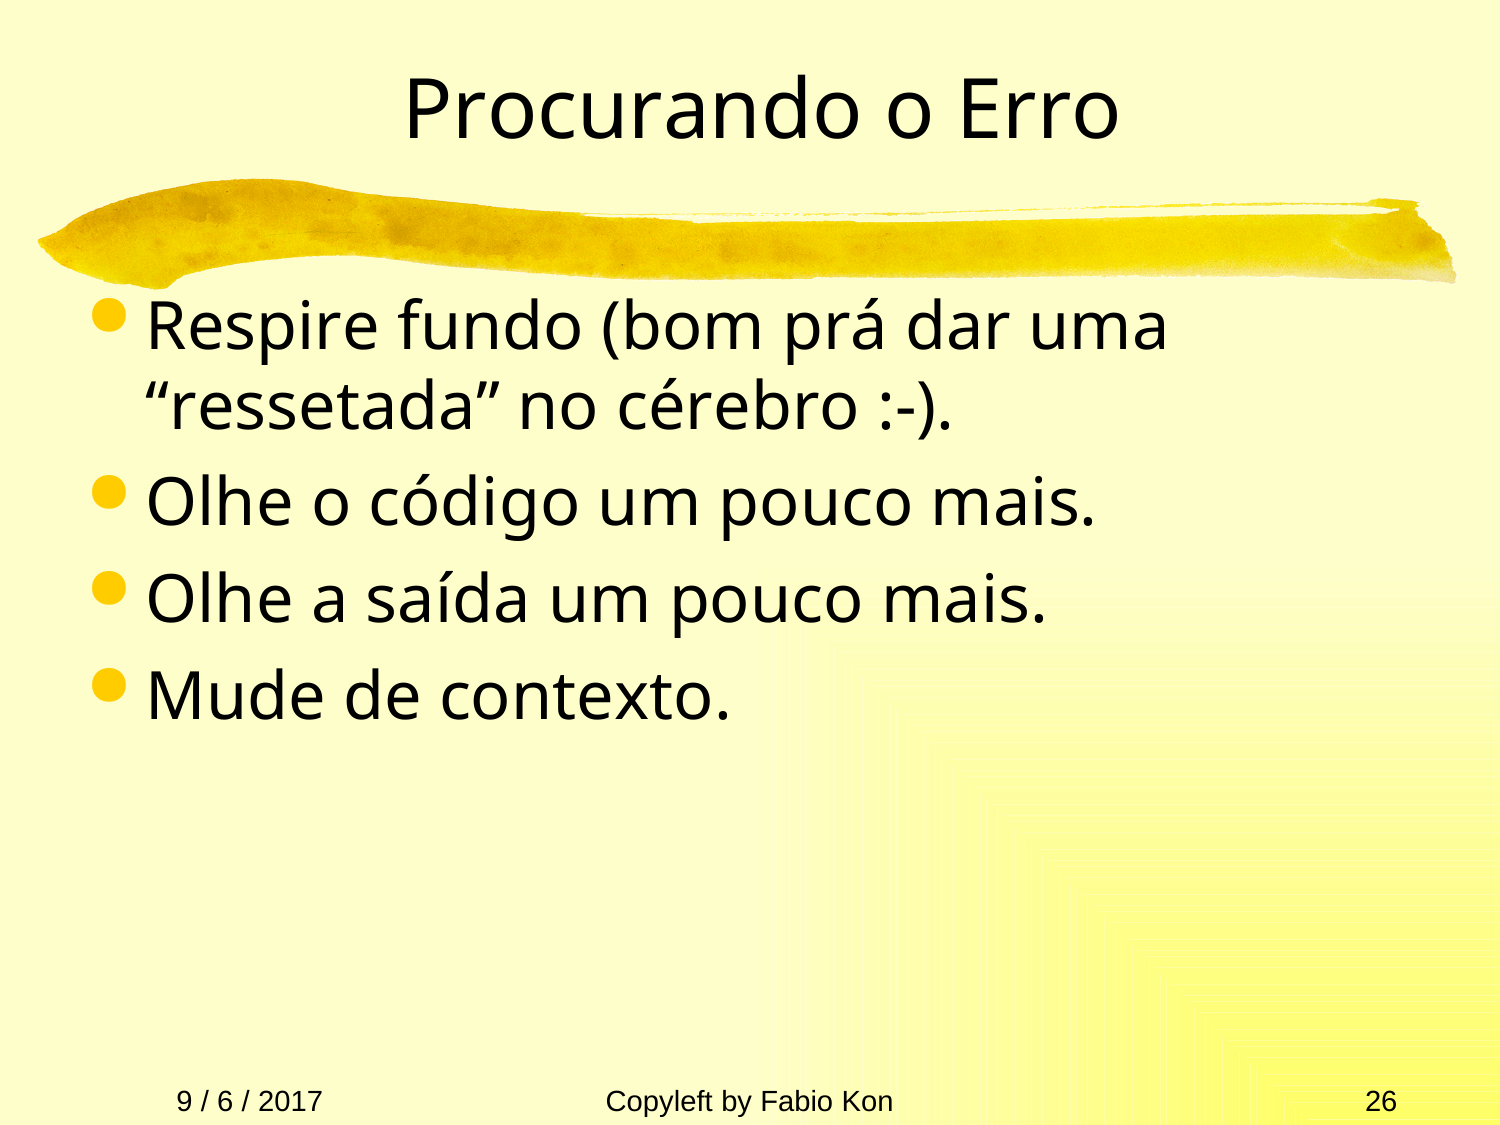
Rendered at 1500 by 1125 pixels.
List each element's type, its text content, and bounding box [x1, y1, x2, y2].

picture [24, 174, 1463, 297]
list Respire fundo (bom prá dar uma “ressetada” no cérebro :-). Olhe o código um pouco mais. Olhe a saída um pouco mais. Mude de contexto. [74, 274, 1417, 1086]
title Procurando o Erro [125, 12, 1401, 163]
